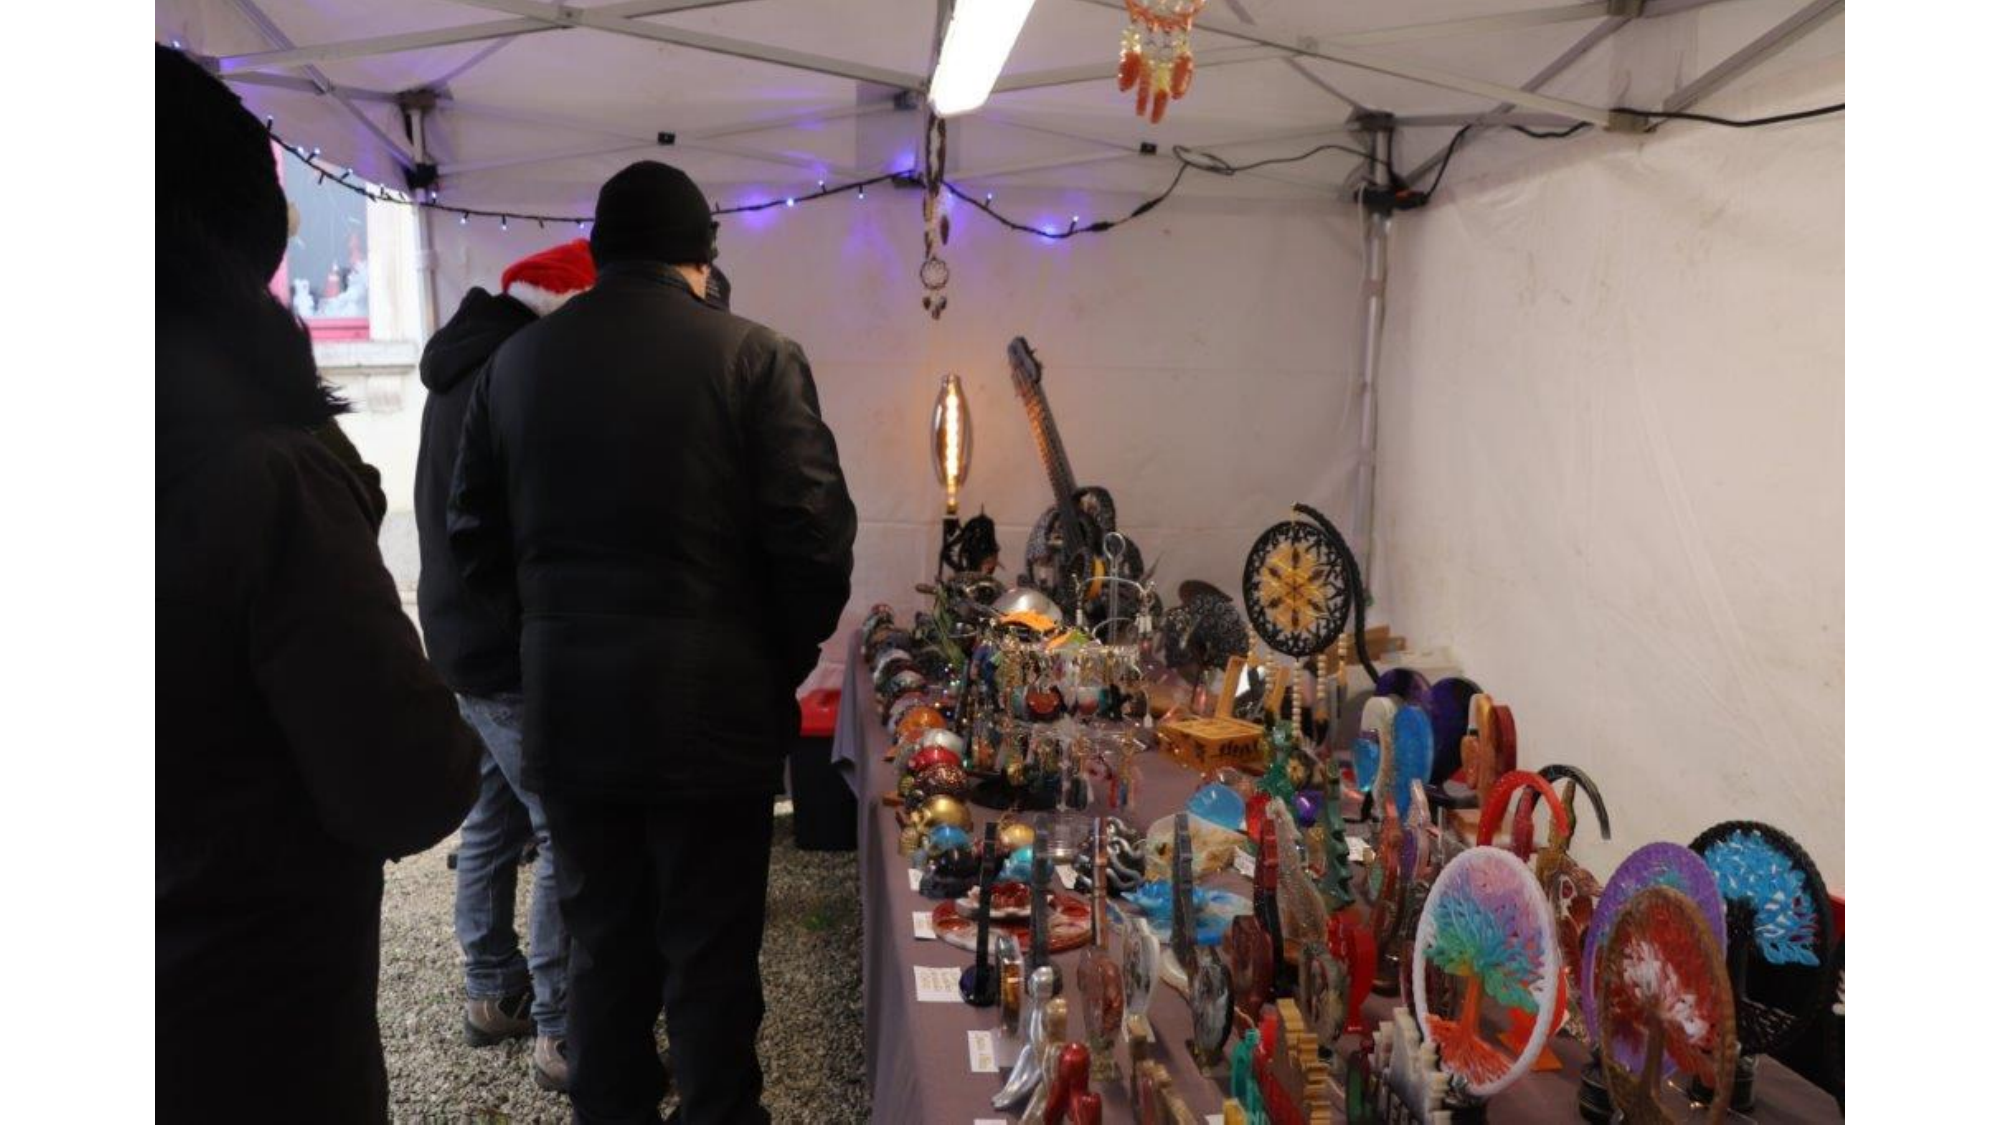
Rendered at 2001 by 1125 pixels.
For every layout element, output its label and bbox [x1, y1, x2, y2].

picture [155, 0, 1845, 1125]
